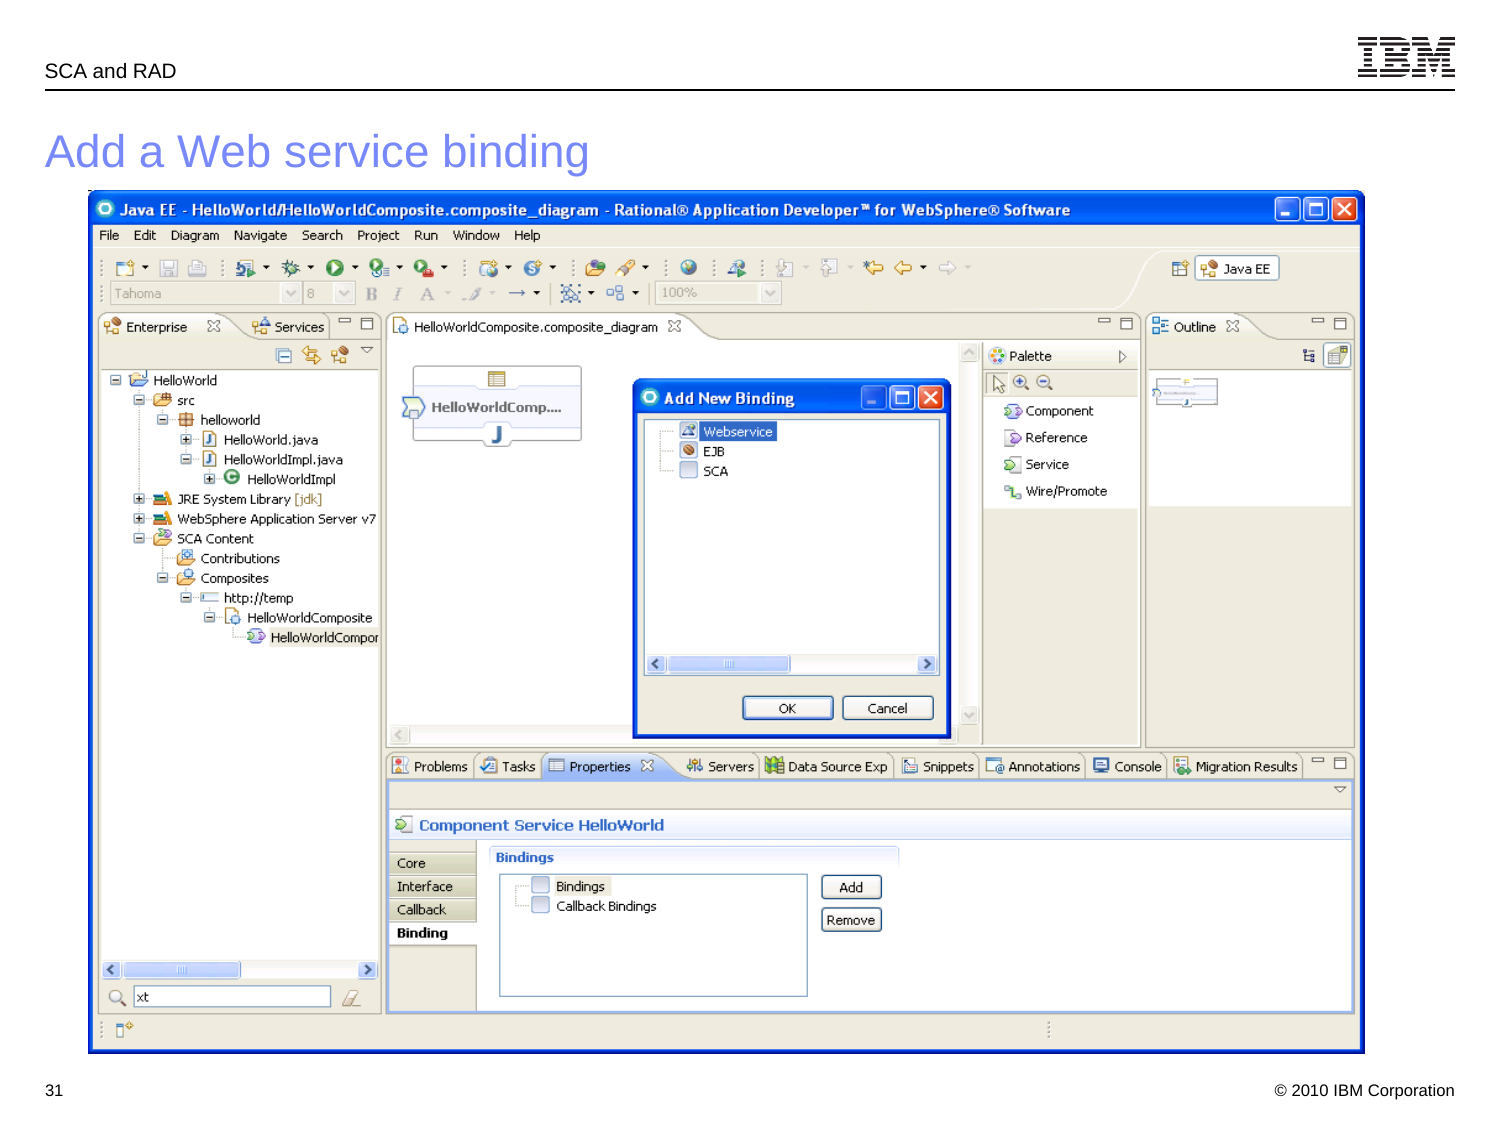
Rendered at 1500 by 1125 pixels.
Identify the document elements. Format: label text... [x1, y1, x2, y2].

title Add a Web service binding [29, 55, 1455, 252]
picture [1358, 37, 1455, 55]
picture [88, 190, 1365, 1054]
